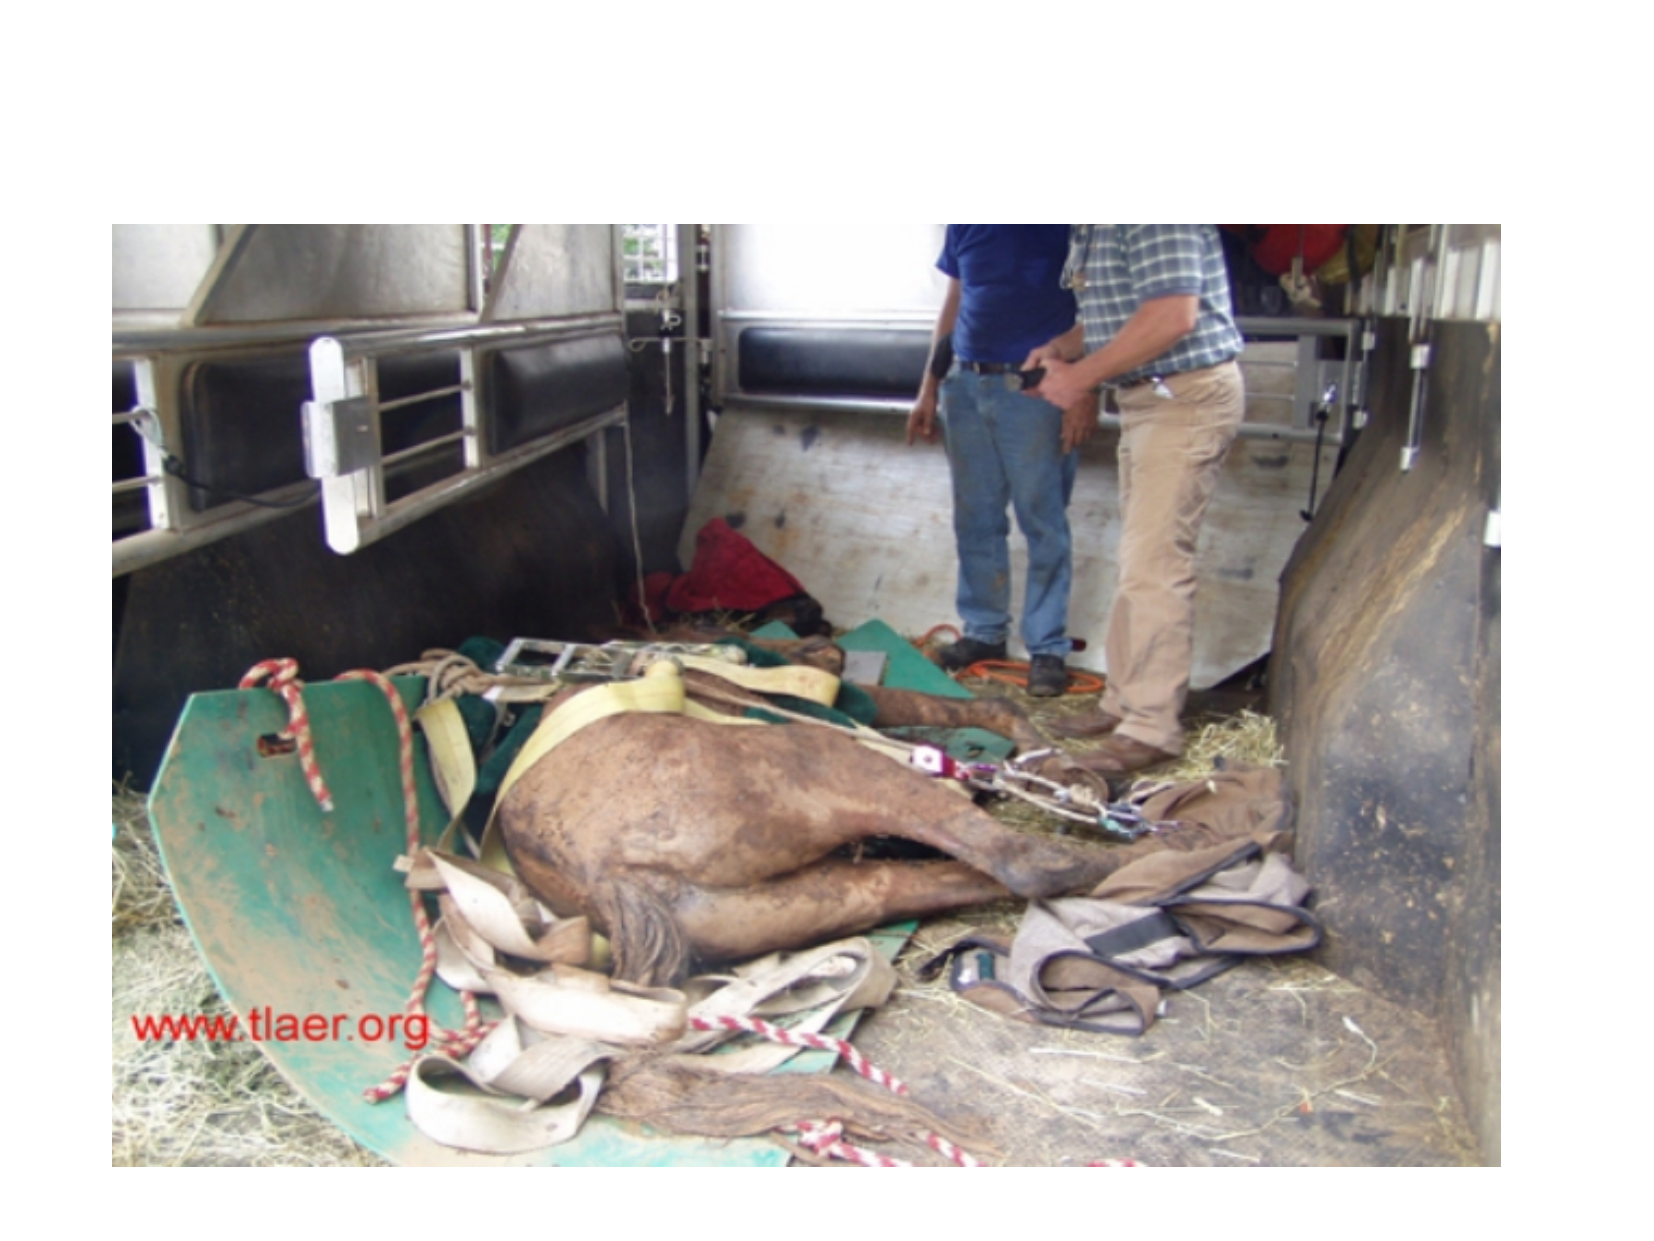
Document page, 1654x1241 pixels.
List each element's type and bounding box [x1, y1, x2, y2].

picture [112, 225, 1501, 1167]
